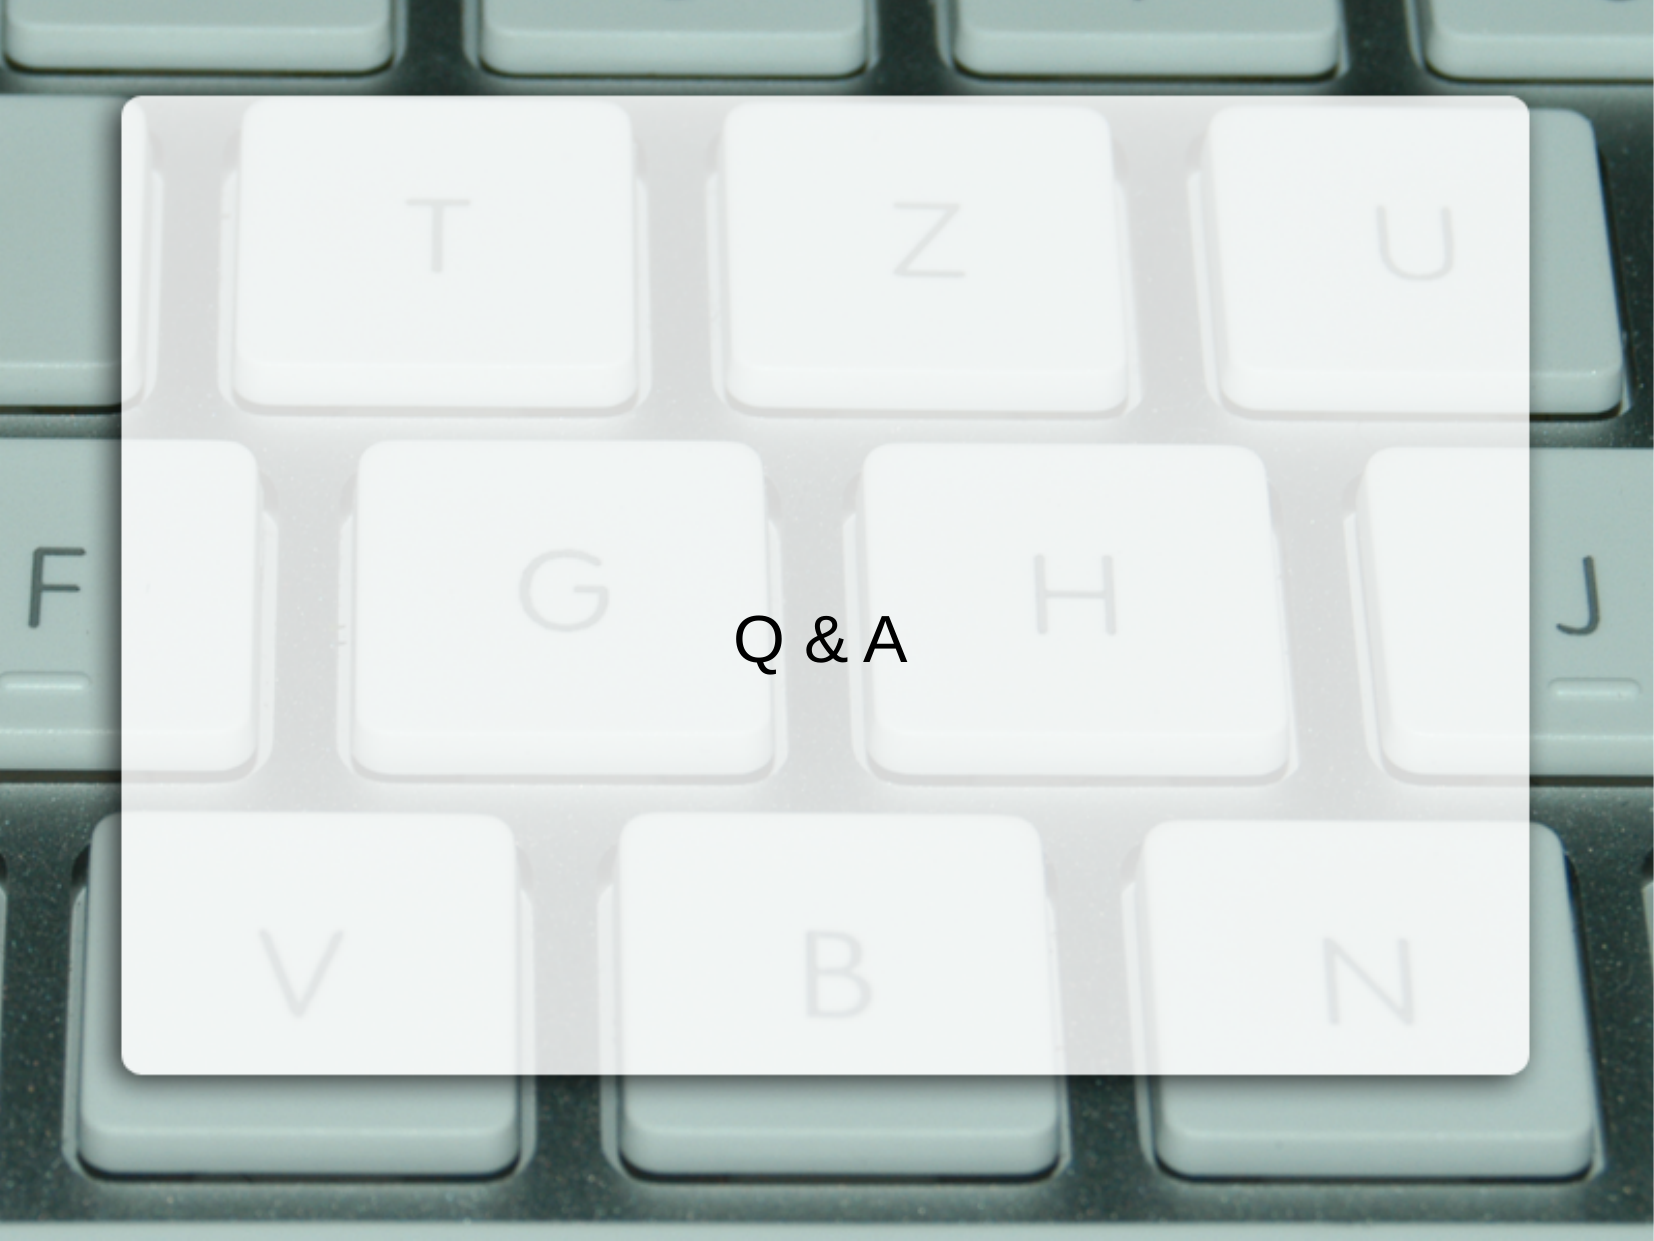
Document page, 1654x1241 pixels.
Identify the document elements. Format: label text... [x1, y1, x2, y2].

picture [0, 0, 1654, 1241]
subtitle Q & A [135, 125, 1506, 1154]
